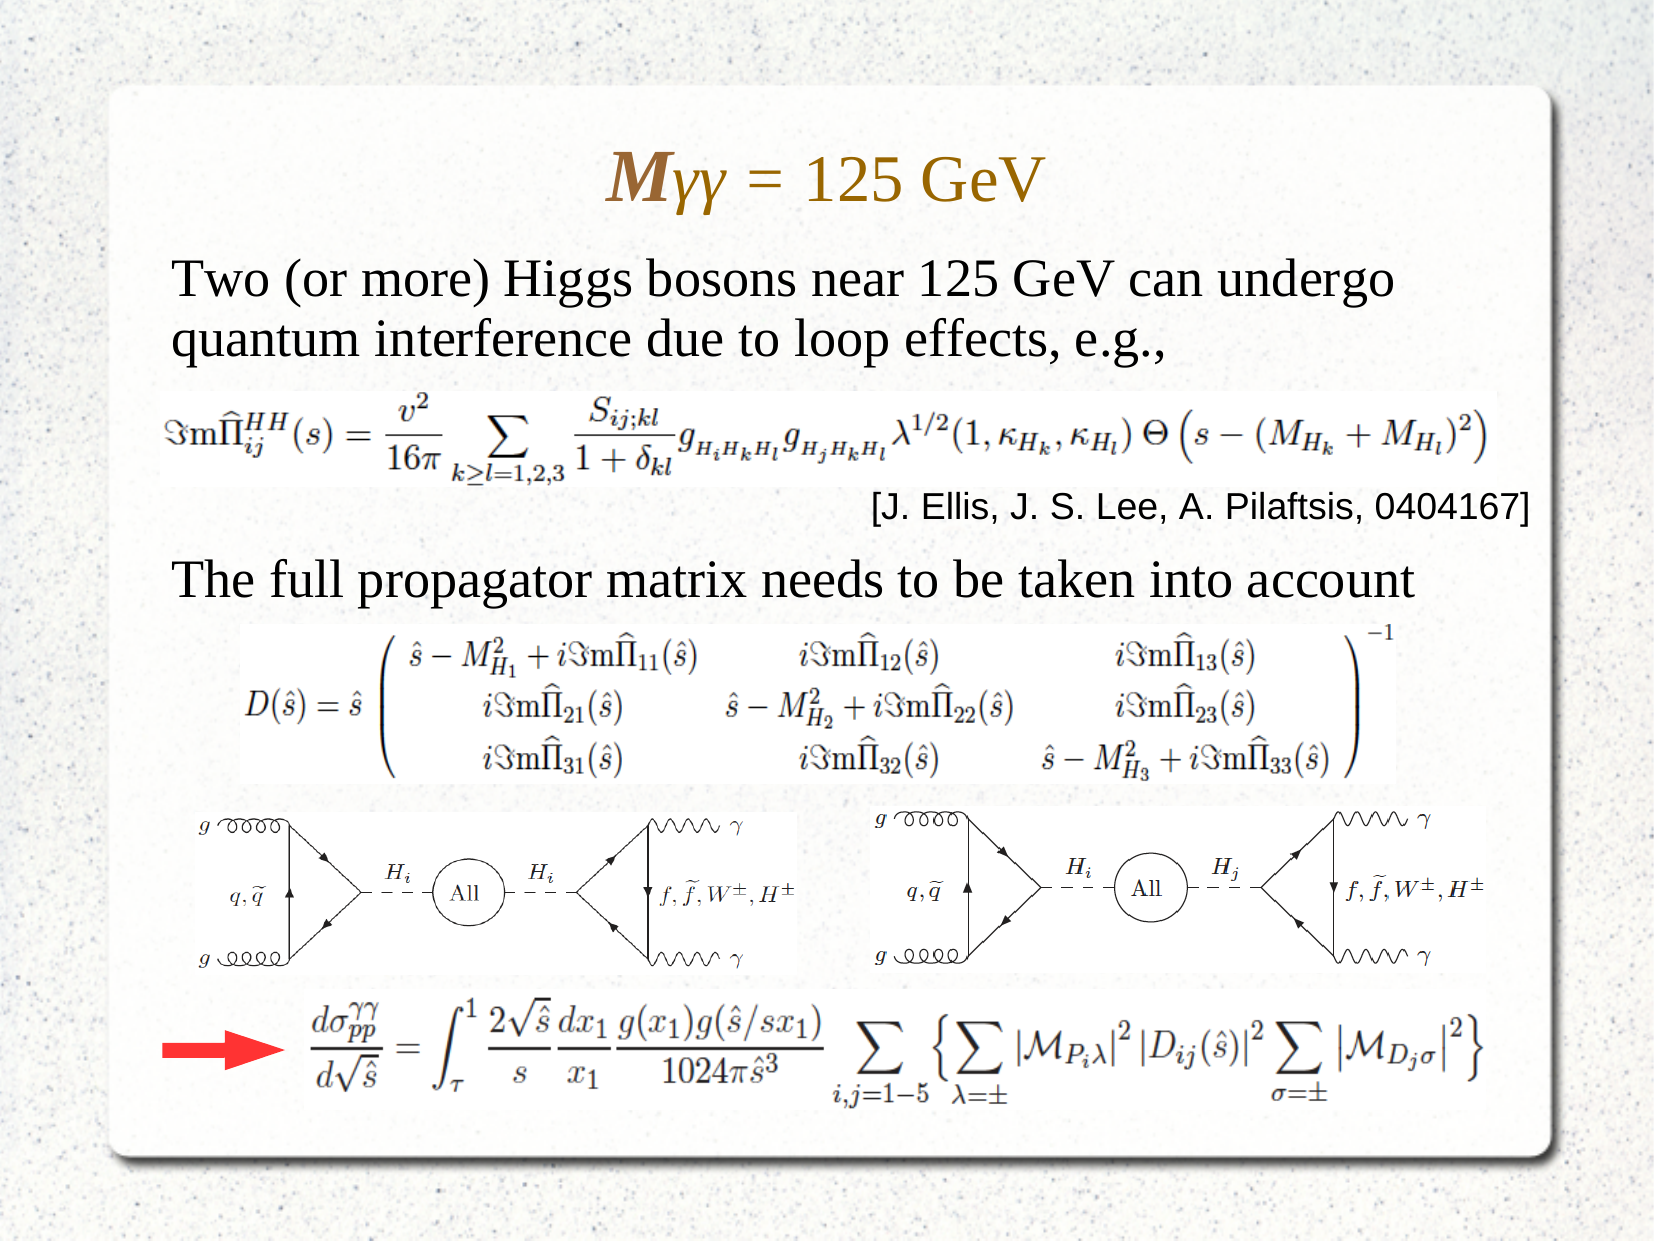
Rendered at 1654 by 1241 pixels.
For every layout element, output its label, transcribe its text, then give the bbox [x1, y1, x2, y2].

text_box [J. Ellis, J. S. Lee, A. Pilaftsis, 0404167] [809, 474, 1594, 535]
list The full propagator matrix needs to be taken into account [100, 549, 1459, 693]
list Two (or more) Higgs bosons near 125 GeV can undergo quantum interference due to loop effects, e.g., [100, 248, 1459, 392]
title Mγγ = 125 GeV [118, 96, 1536, 256]
picture [0, 0, 1654, 1241]
